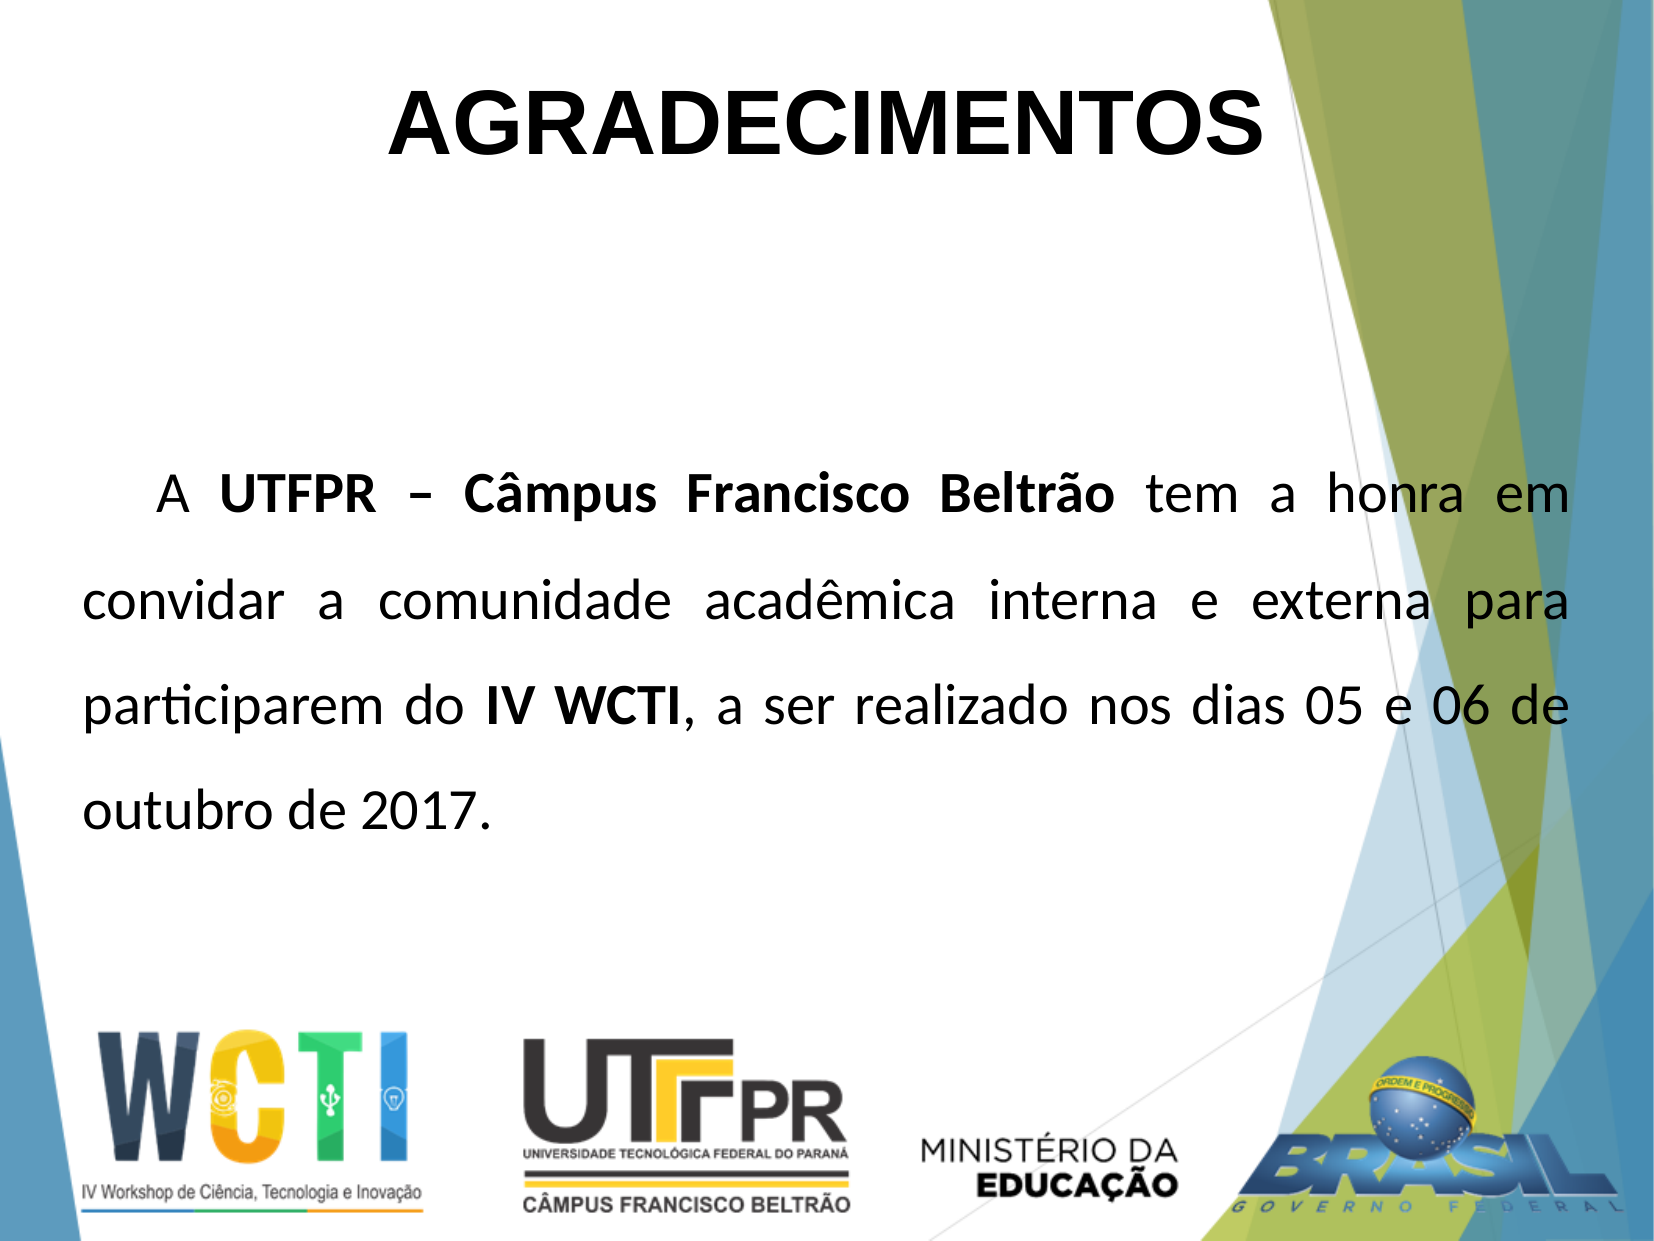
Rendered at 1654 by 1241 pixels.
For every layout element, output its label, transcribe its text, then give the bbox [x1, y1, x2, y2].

text_box A UTFPR – Câmpus Francisco Beltrão tem a honra em convidar a comunidade acadêmica interna e externa para participarem do IV WCTI, a ser realizado nos dias 05 e 06 de outubro de 2017. [82, 290, 1571, 957]
picture [0, 0, 1654, 1241]
text_box AGRADECIMENTOS [82, 66, 1571, 169]
